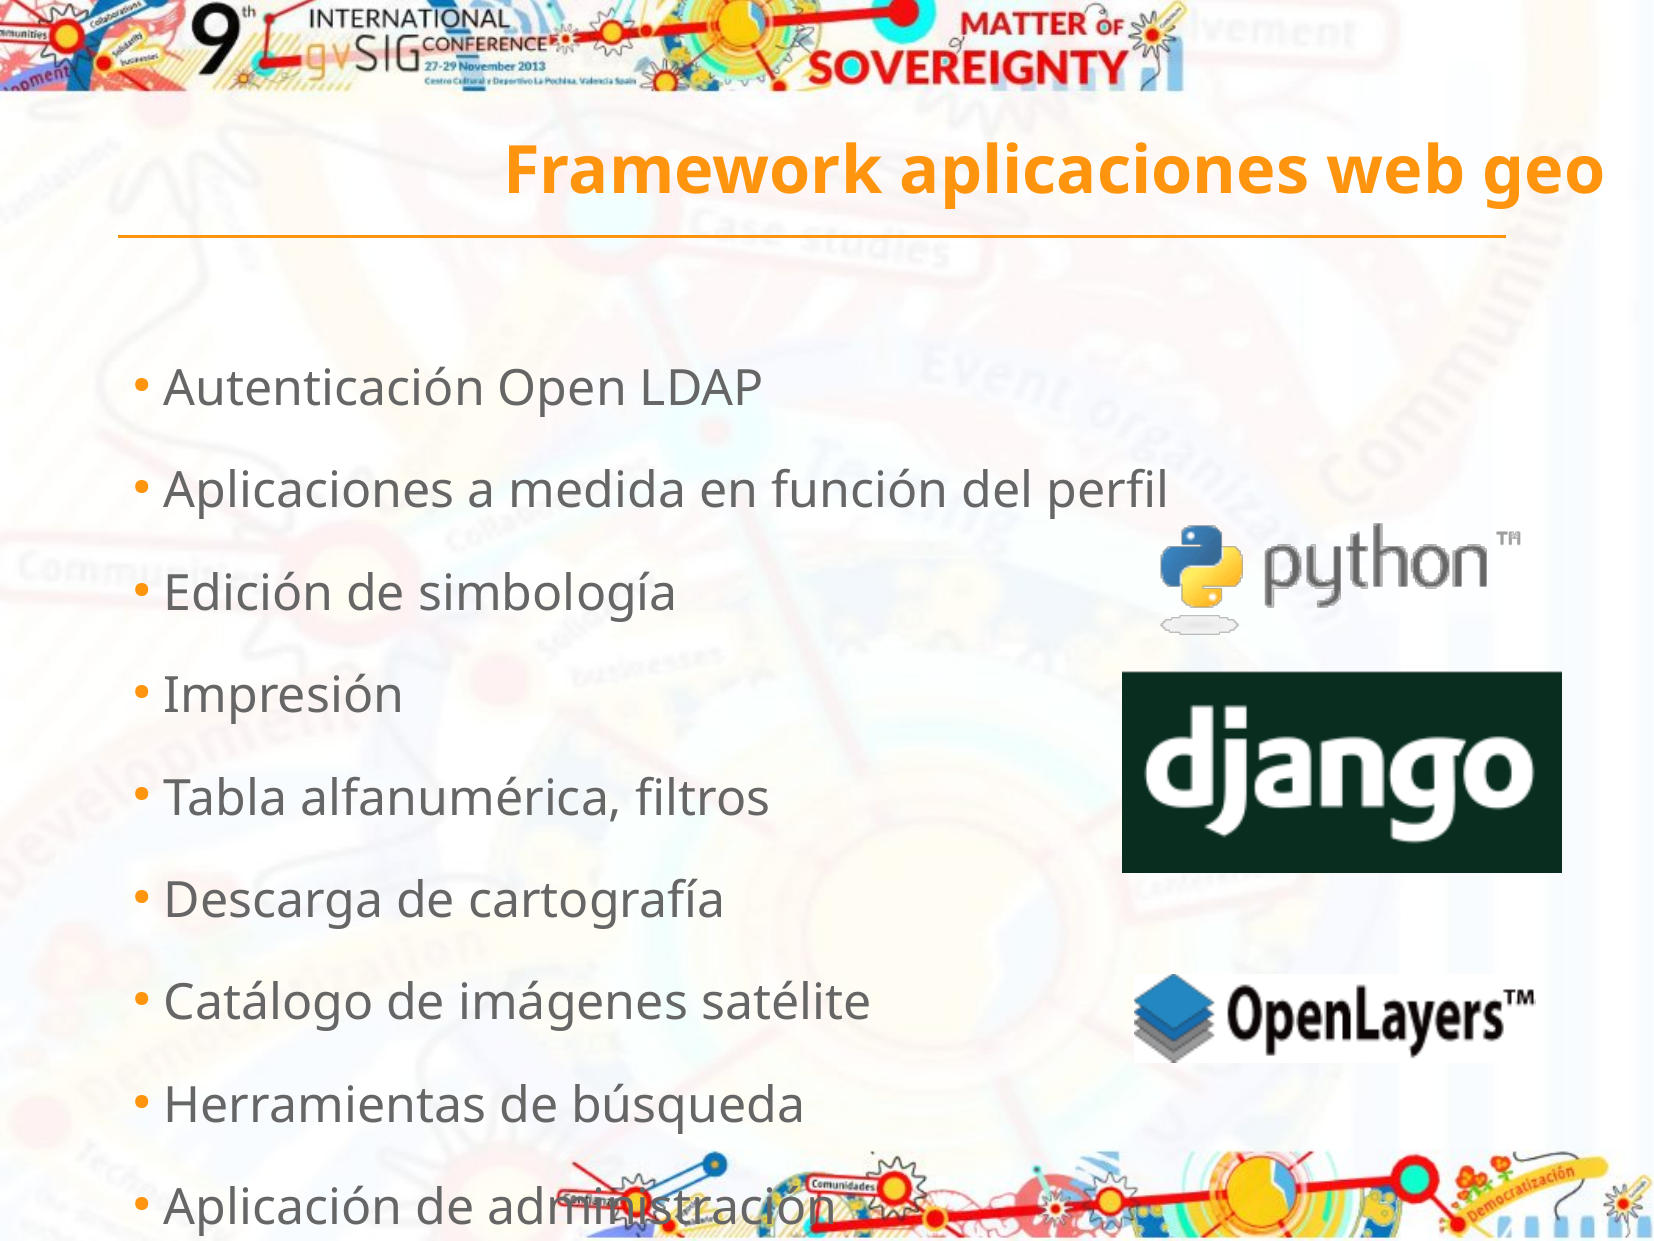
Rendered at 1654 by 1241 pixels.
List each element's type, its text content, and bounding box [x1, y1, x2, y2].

title Framework aplicaciones web geo [118, 118, 1607, 217]
text_box Autenticación Open LDAP Aplicaciones a medida en función del perfil Edición de simbología Impresión Tabla alfanumérica, filtros Descarga de cartografía Catálogo de imágenes satélite Herramientas de búsqueda Aplicación de administración [118, 242, 1506, 1102]
picture [0, 0, 1654, 1241]
